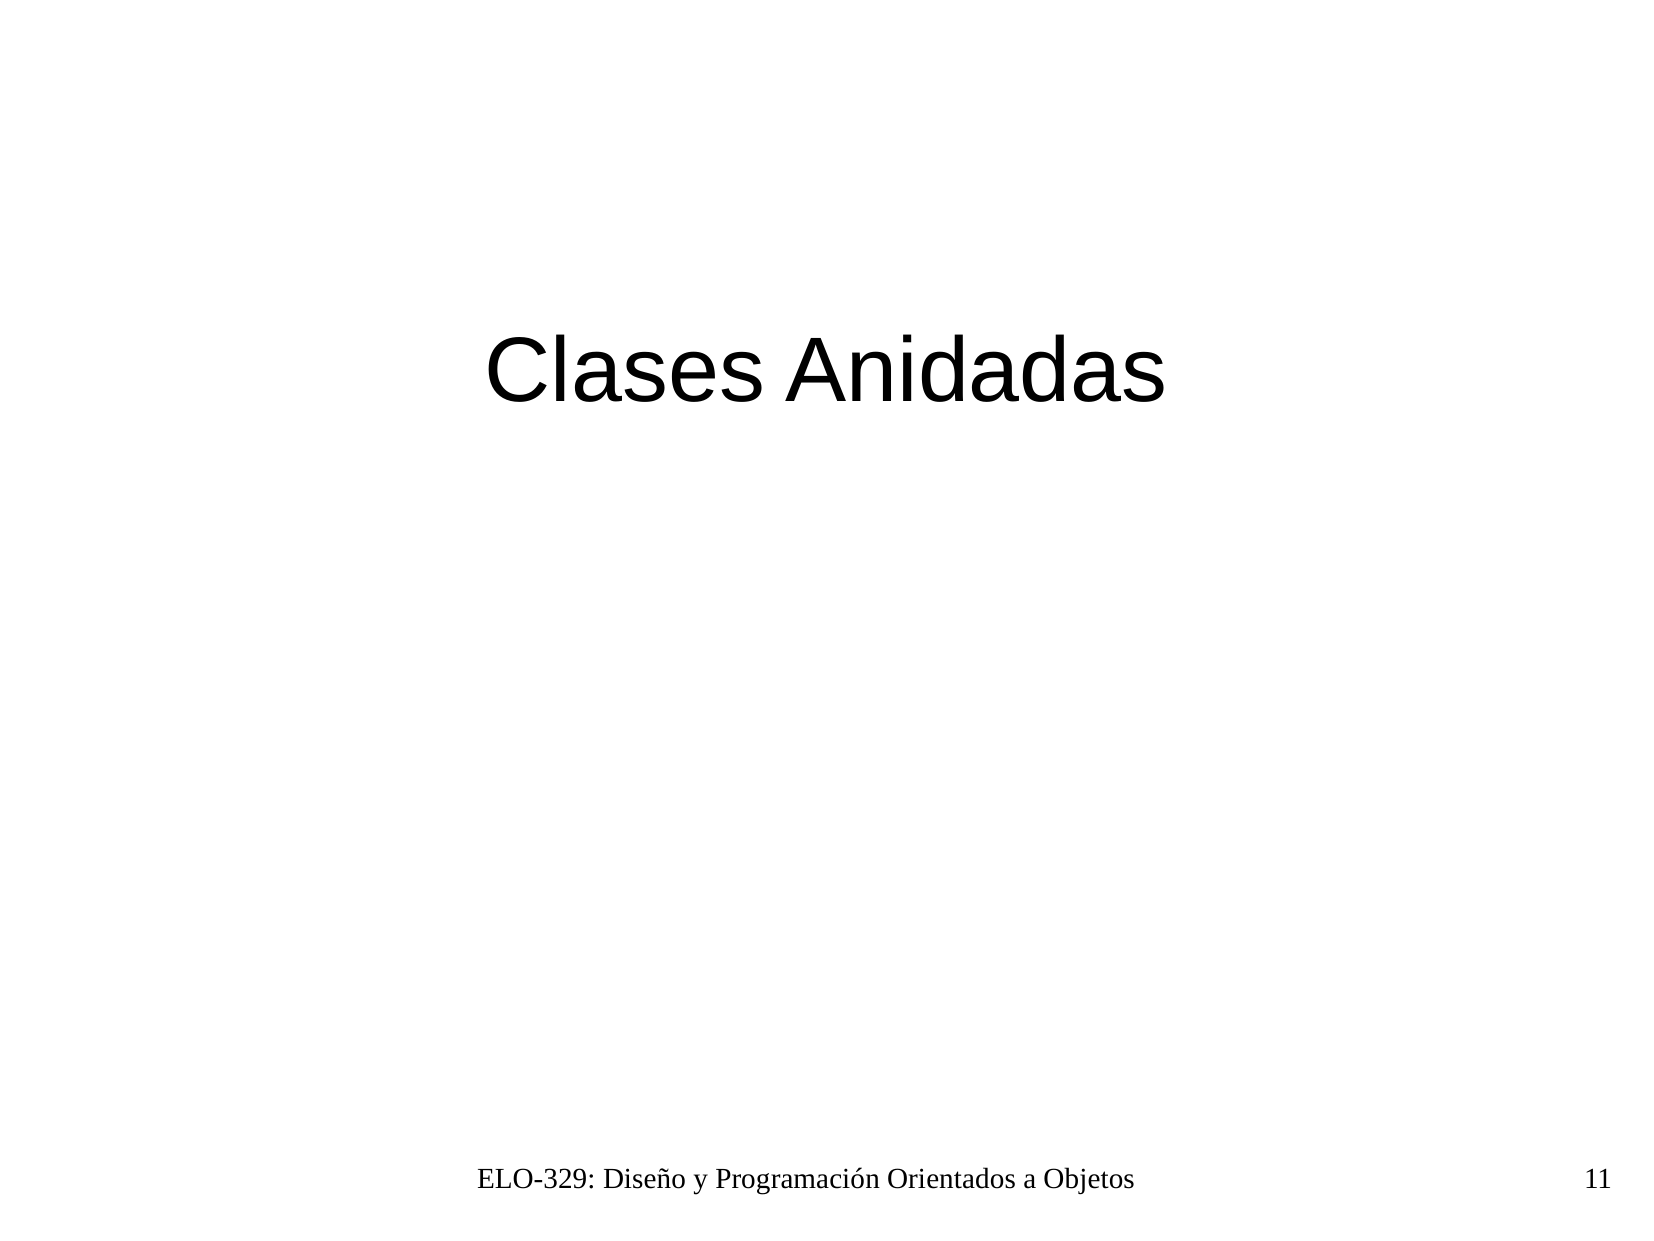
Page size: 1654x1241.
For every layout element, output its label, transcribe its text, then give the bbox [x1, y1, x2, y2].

subtitle Clases Anidadas [82, 49, 1571, 690]
